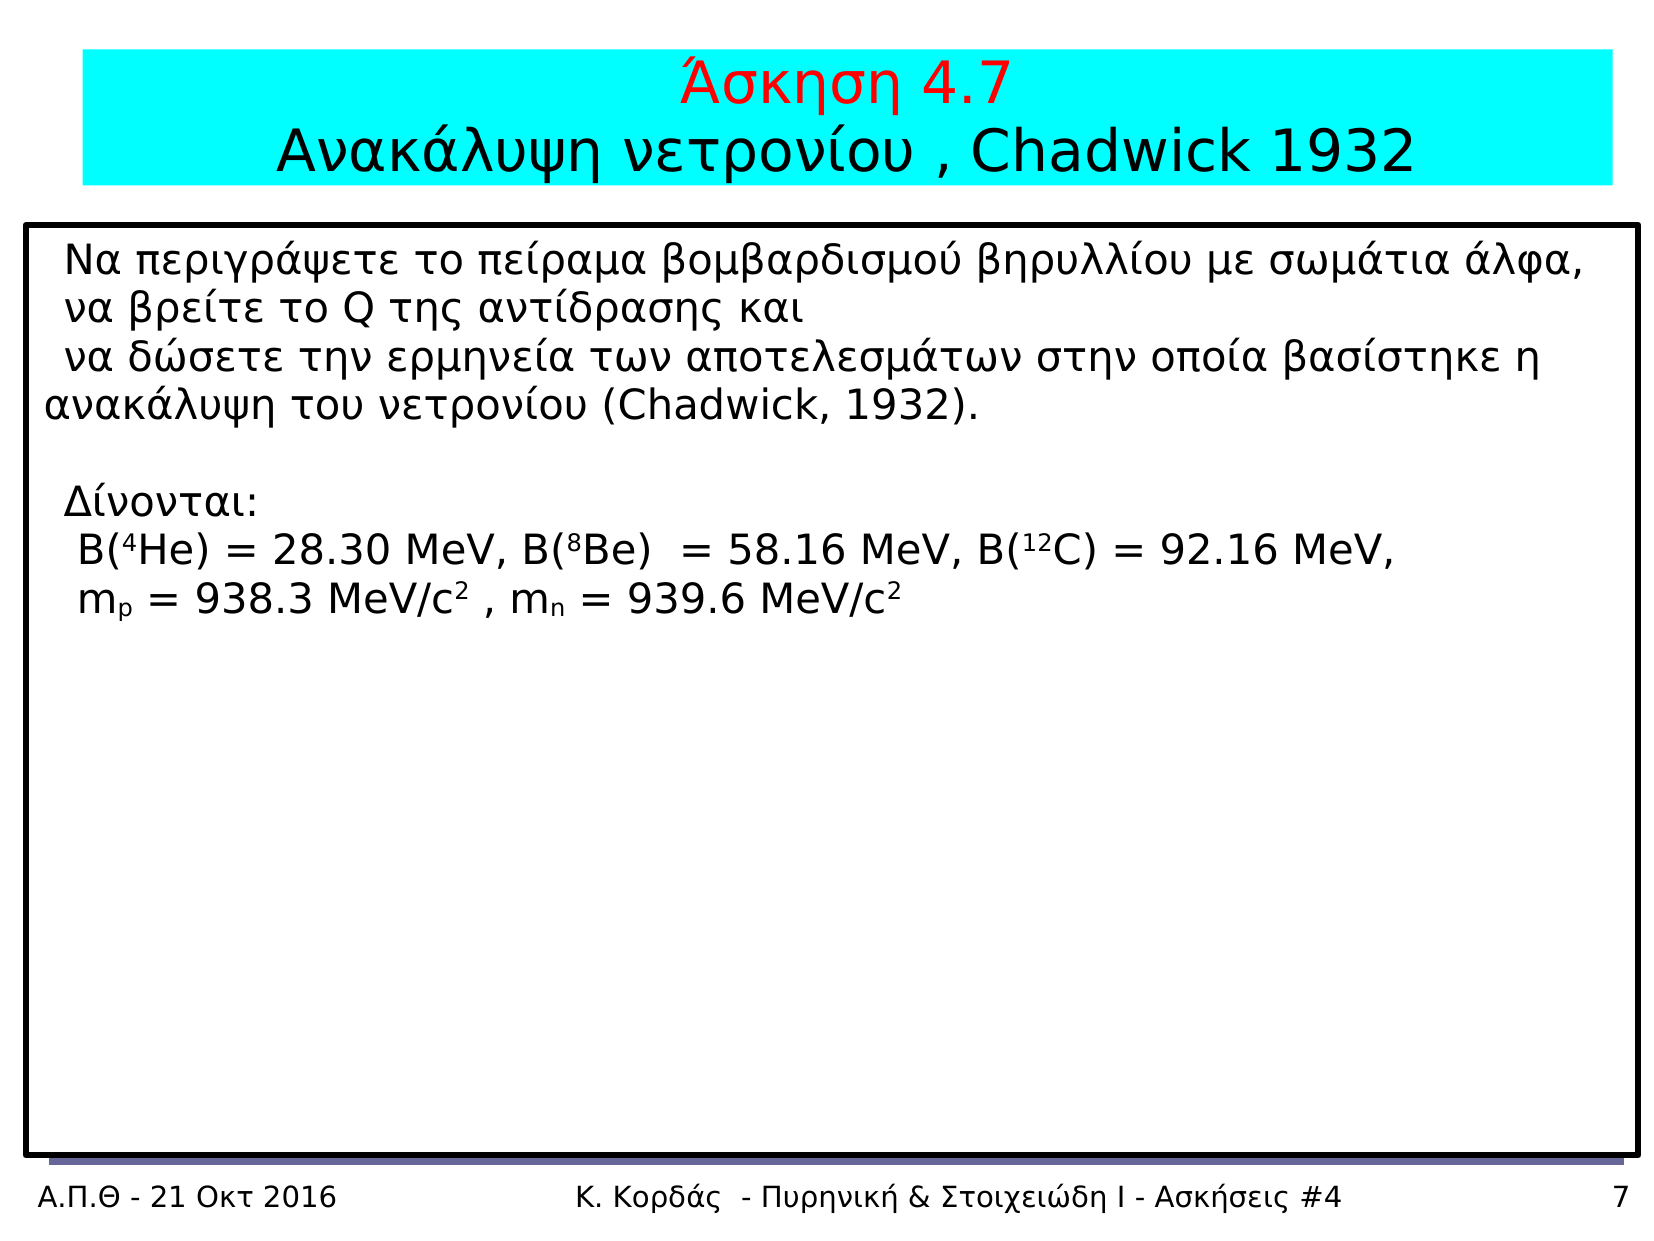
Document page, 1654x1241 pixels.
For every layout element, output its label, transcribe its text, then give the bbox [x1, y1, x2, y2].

title Άσκηση 4.7 Ανακάλυψη νετρονίου , Chadwick 1932 [82, 49, 1613, 186]
text_box Να περιγράψετε το πείραμα βομβαρδισμού βηρυλλίου με σωμάτια άλφα, να βρείτε το Q της αντίδρασης και να δώσετε την ερμηνεία των αποτελεσμάτων στην οποία βασίστηκε η ανακάλυψη του νετρονίου (Chadwick, 1932). Δίνονται: Β(4Ηe) = 28.30 MeV, B(8Be) = 58.16 MeV, B(12C) = 92.16 MeV, mp = 938.3 MeV/c2 , mn = 939.6 MeV/c2 [25, 225, 1639, 1156]
